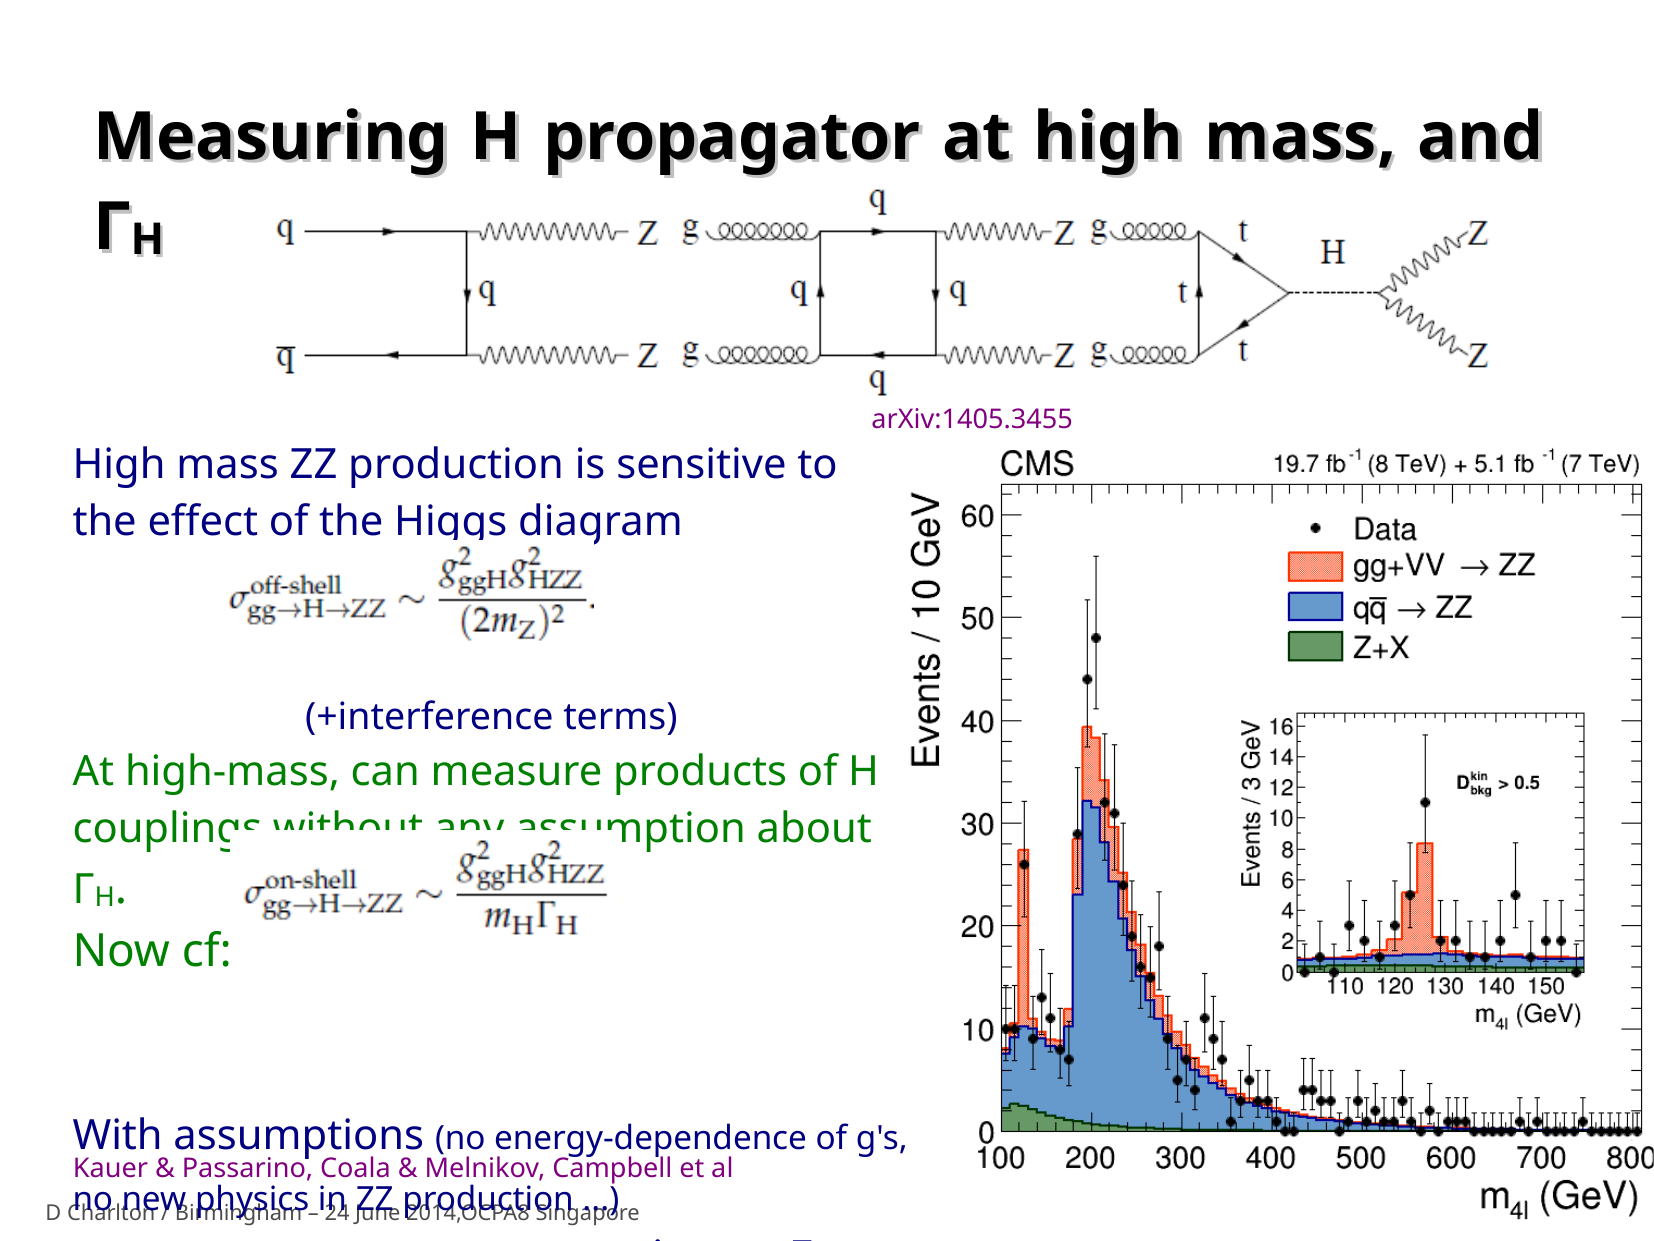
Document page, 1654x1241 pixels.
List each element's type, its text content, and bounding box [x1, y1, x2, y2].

picture [258, 179, 1654, 1241]
text_box Kauer & Passarino, Coala & Melnikov, Campbell et al [39, 1141, 767, 1191]
picture [863, 1147, 870, 1155]
picture [230, 830, 620, 955]
text_box High mass ZZ production is sensitive to the effect of the Higgs diagram (+interference terms) At high-mass, can measure products of H couplings without any assumption about ΓH. Now cf: With assumptions (no energy-dependence of g's, no new physics in ZZ production ...) → constraint on ΓH [57, 426, 926, 1144]
text_box Measuring H propagator at high mass, and ΓH [78, 80, 1561, 191]
text_box arXiv:1405.3455 [820, 392, 1124, 442]
picture [223, 540, 594, 650]
